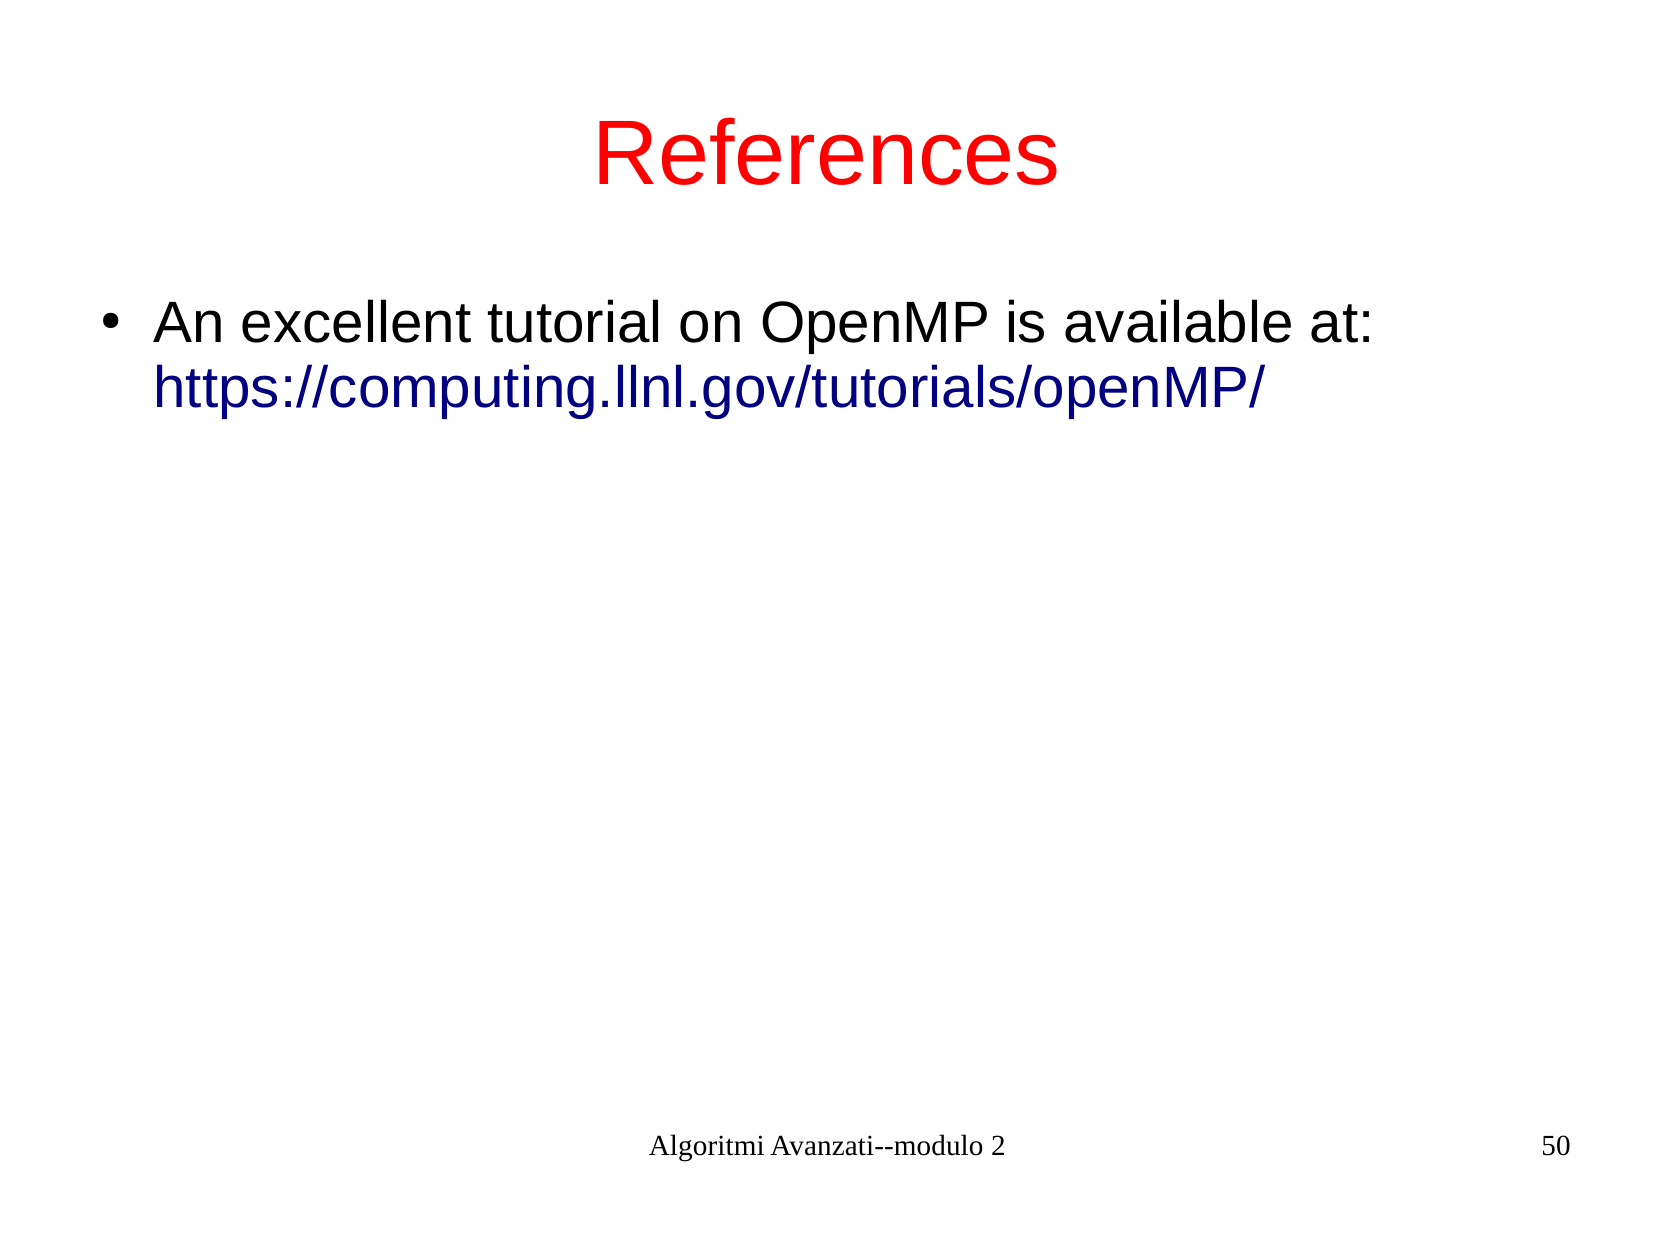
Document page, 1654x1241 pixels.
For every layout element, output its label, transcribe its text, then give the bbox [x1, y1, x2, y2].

title References [82, 49, 1571, 257]
list An excellent tutorial on OpenMP is available at: https://computing.llnl.gov/tutorials/openMP/ [82, 290, 1571, 1109]
